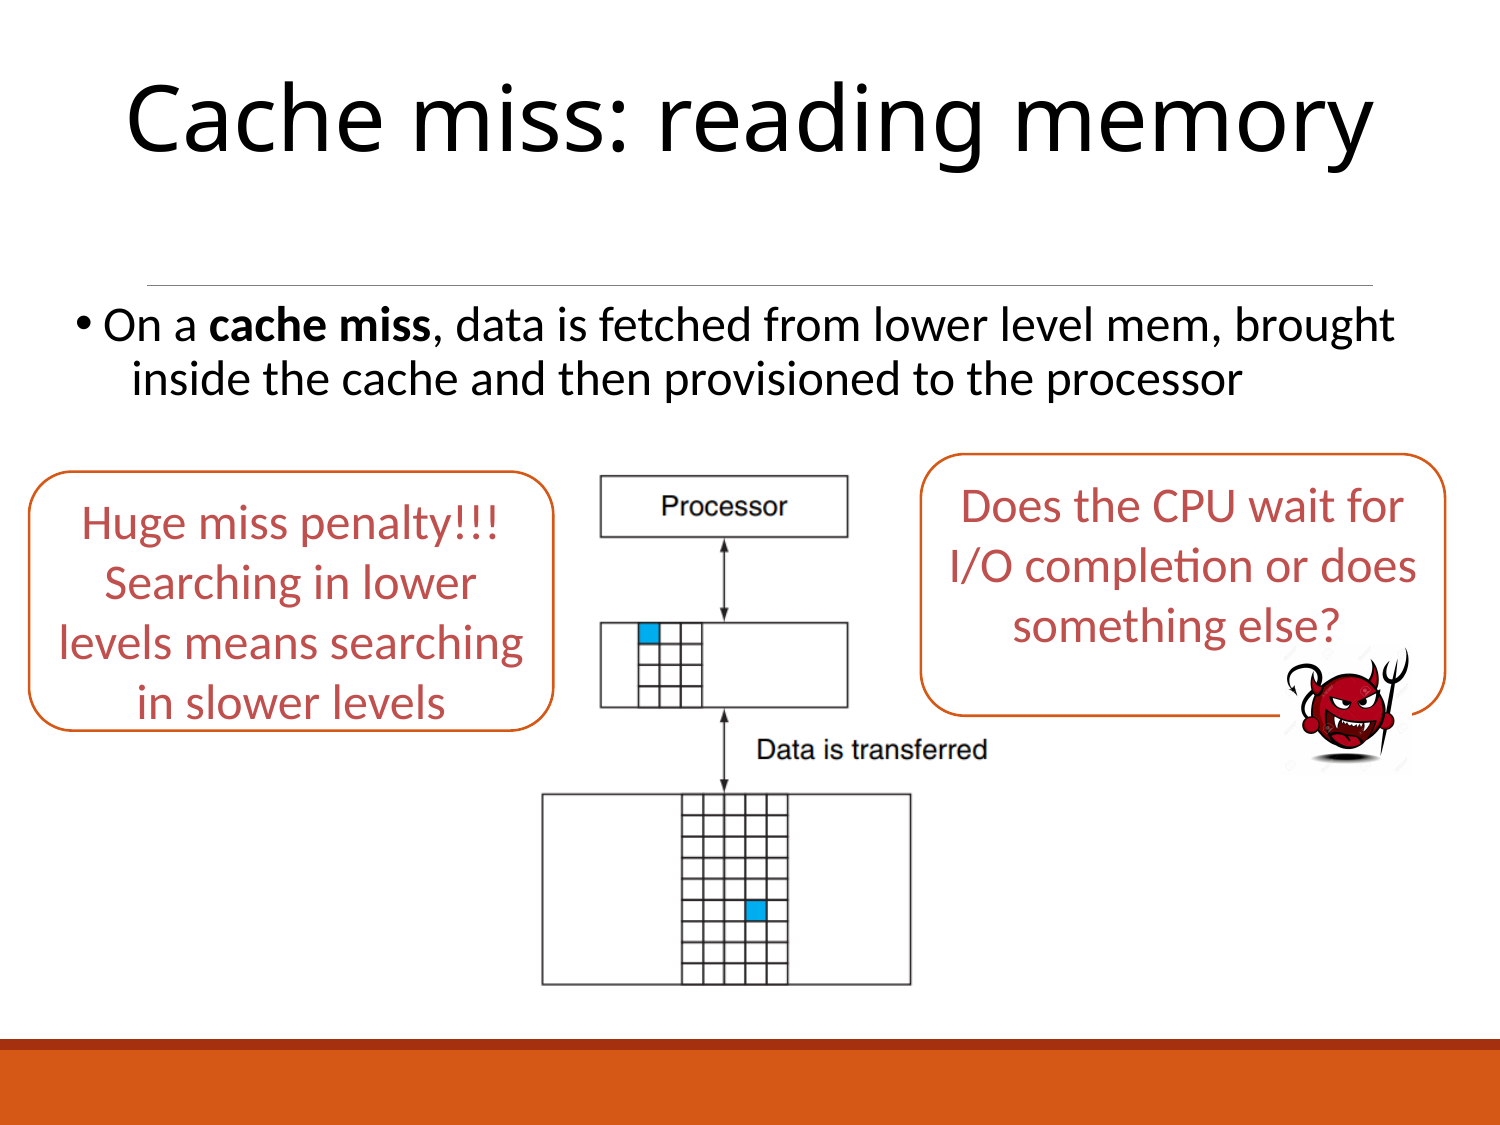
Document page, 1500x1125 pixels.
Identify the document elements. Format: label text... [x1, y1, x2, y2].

text_box Huge miss penalty!!! Searching in lower levels means searching in slower levels [29, 471, 554, 731]
text_box On a cache miss, data is fetched from lower level mem, brought inside the cache and then provisioned to the processor [75, 260, 1425, 445]
picture [1280, 643, 1412, 776]
text_box Does the CPU wait for I/O completion or does something else? [920, 454, 1446, 716]
text_box Cache miss: reading memory [75, 51, 1425, 192]
picture [534, 450, 1008, 1011]
